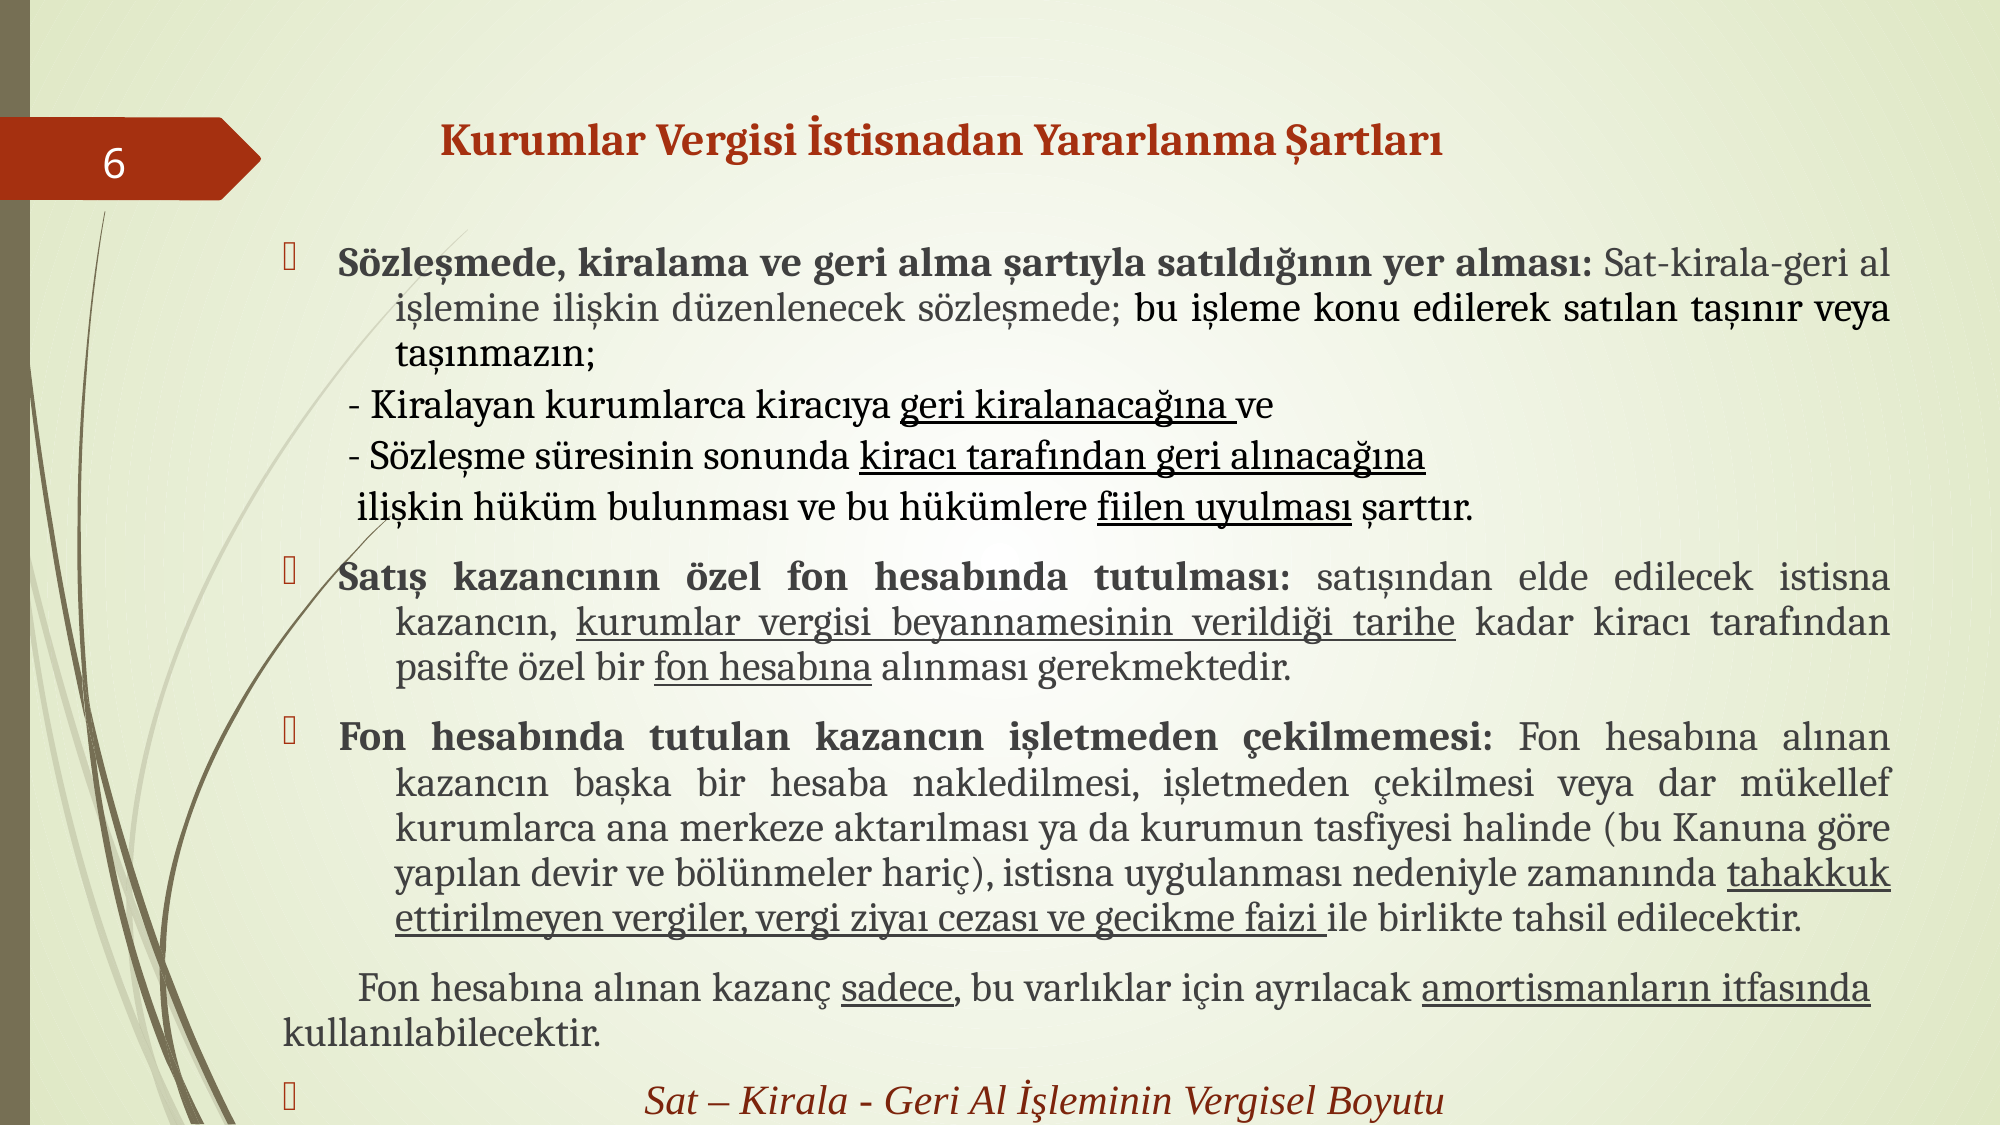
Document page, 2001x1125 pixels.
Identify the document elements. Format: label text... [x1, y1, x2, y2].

title Kurumlar Vergisi İstisnadan Yararlanma Şartları [425, 102, 1888, 233]
text_box Sat – Kirala - Geri Al İşleminin Vergisel Boyutu [425, 1065, 1676, 1125]
list Sözleşmede, kiralama ve geri alma şartıyla satıldığının yer alması: Sat-kirala-geri al işlemine ilişkin düzenlenecek sözleşmede; bu işleme konu edilerek satılan taşınır veya taşınmazın; - Kiralayan kurumlarca kiracıya geri kiralanacağına ve - Sözleşme süresinin sonunda kiracı tarafından geri alınacağına ilişkin hüküm bulunması ve bu hükümlere fiilen uyulması şarttır. Satış kazancının özel fon hesabında tutulması: satışından elde edilecek istisna kazancın, kurumlar vergisi beyannamesinin verildiği tarihe kadar kiracı tarafından pasifte özel bir fon hesabına alınması gerekmektedir. Fon hesabında tutulan kazancın işletmeden çekilmemesi: Fon hesabına alınan kazancın başka bir hesaba nakledilmesi, işletmeden çekilmesi veya dar mükellef kurumlarca ana merkeze aktarılması ya da kurumun tasfiyesi halinde (bu Kanuna göre yapılan devir ve bölünmeler hariç), istisna uygulanması nedeniyle zamanında tahakkuk ettirilmeyen vergiler, vergi ziyaı cezası ve gecikme faizi ile birlikte tahsil edilecektir. Fon hesabına alınan kazanç sadece, bu varlıklar için ayrılacak amortismanların itfasında kullanılabilecektir. [267, 233, 1906, 1125]
text_box [87, 129, 216, 190]
